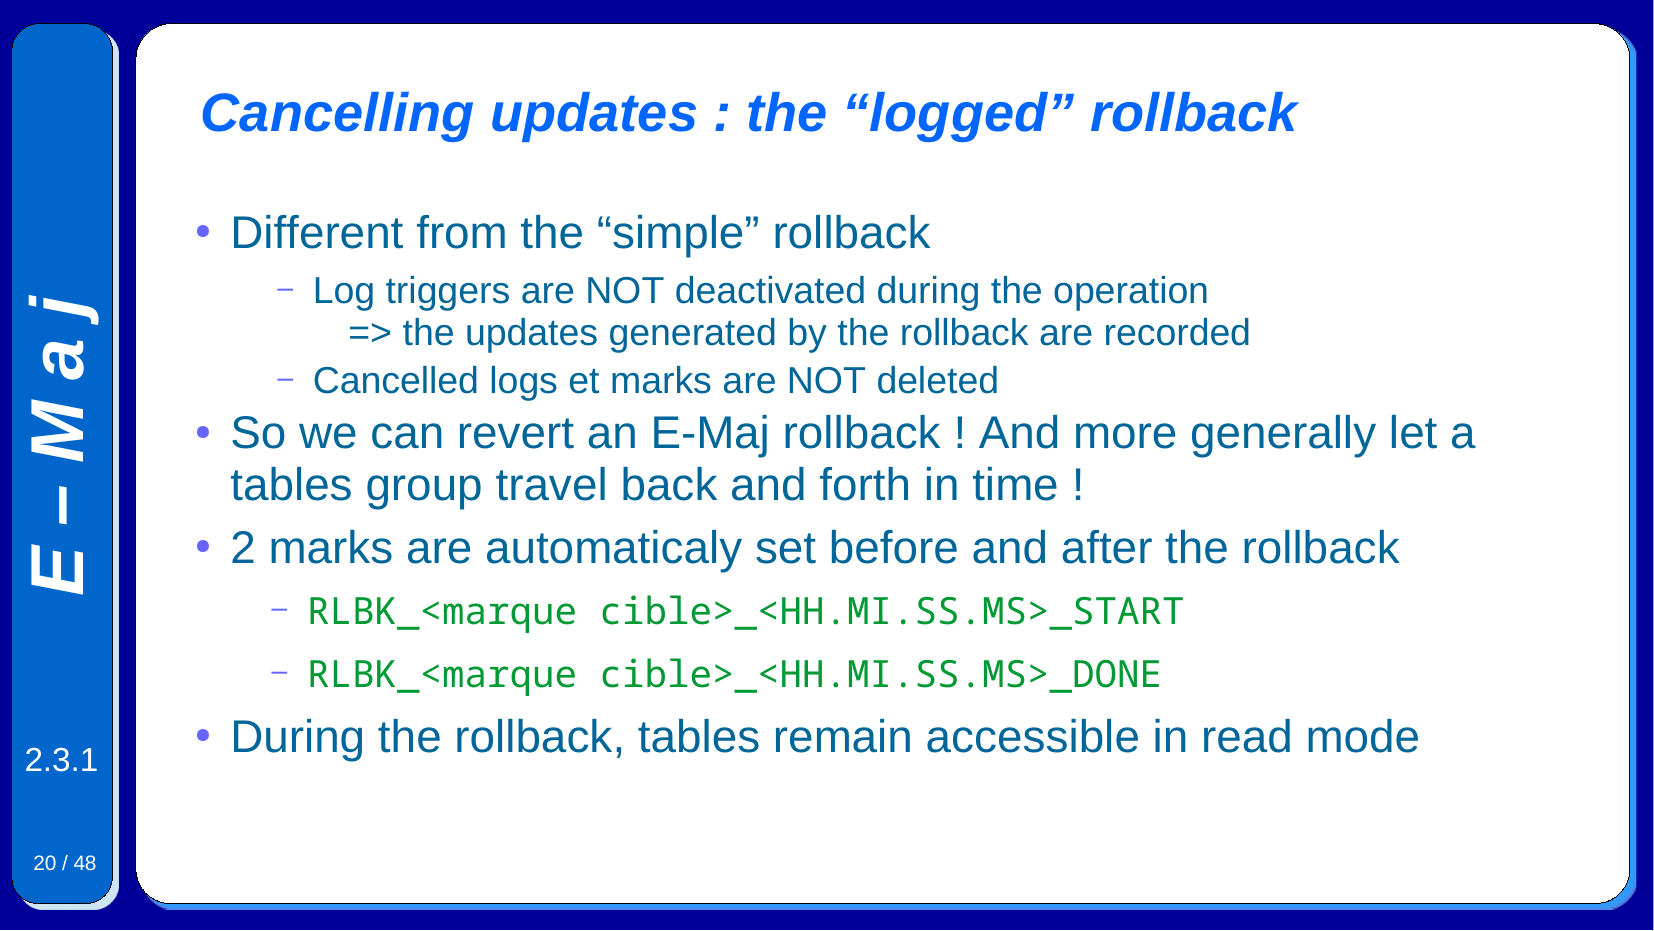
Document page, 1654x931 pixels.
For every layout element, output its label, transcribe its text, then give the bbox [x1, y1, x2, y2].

title Cancelling updates : the “logged” rollback [200, 34, 1575, 191]
list Different from the “simple” rollback Log triggers are NOT deactivated during the operation => the updates generated by the rollback are recorded Cancelled logs et marks are NOT deleted So we can revert an E-Maj rollback ! And more generally let a tables group travel back and forth in time ! 2 marks are automaticaly set before and after the rollback RLBK_<marque cible>_<HH.MI.SS.MS>_START RLBK_<marque cible>_<HH.MI.SS.MS>_DONE During the rollback, tables remain accessible in read mode [177, 206, 1587, 827]
